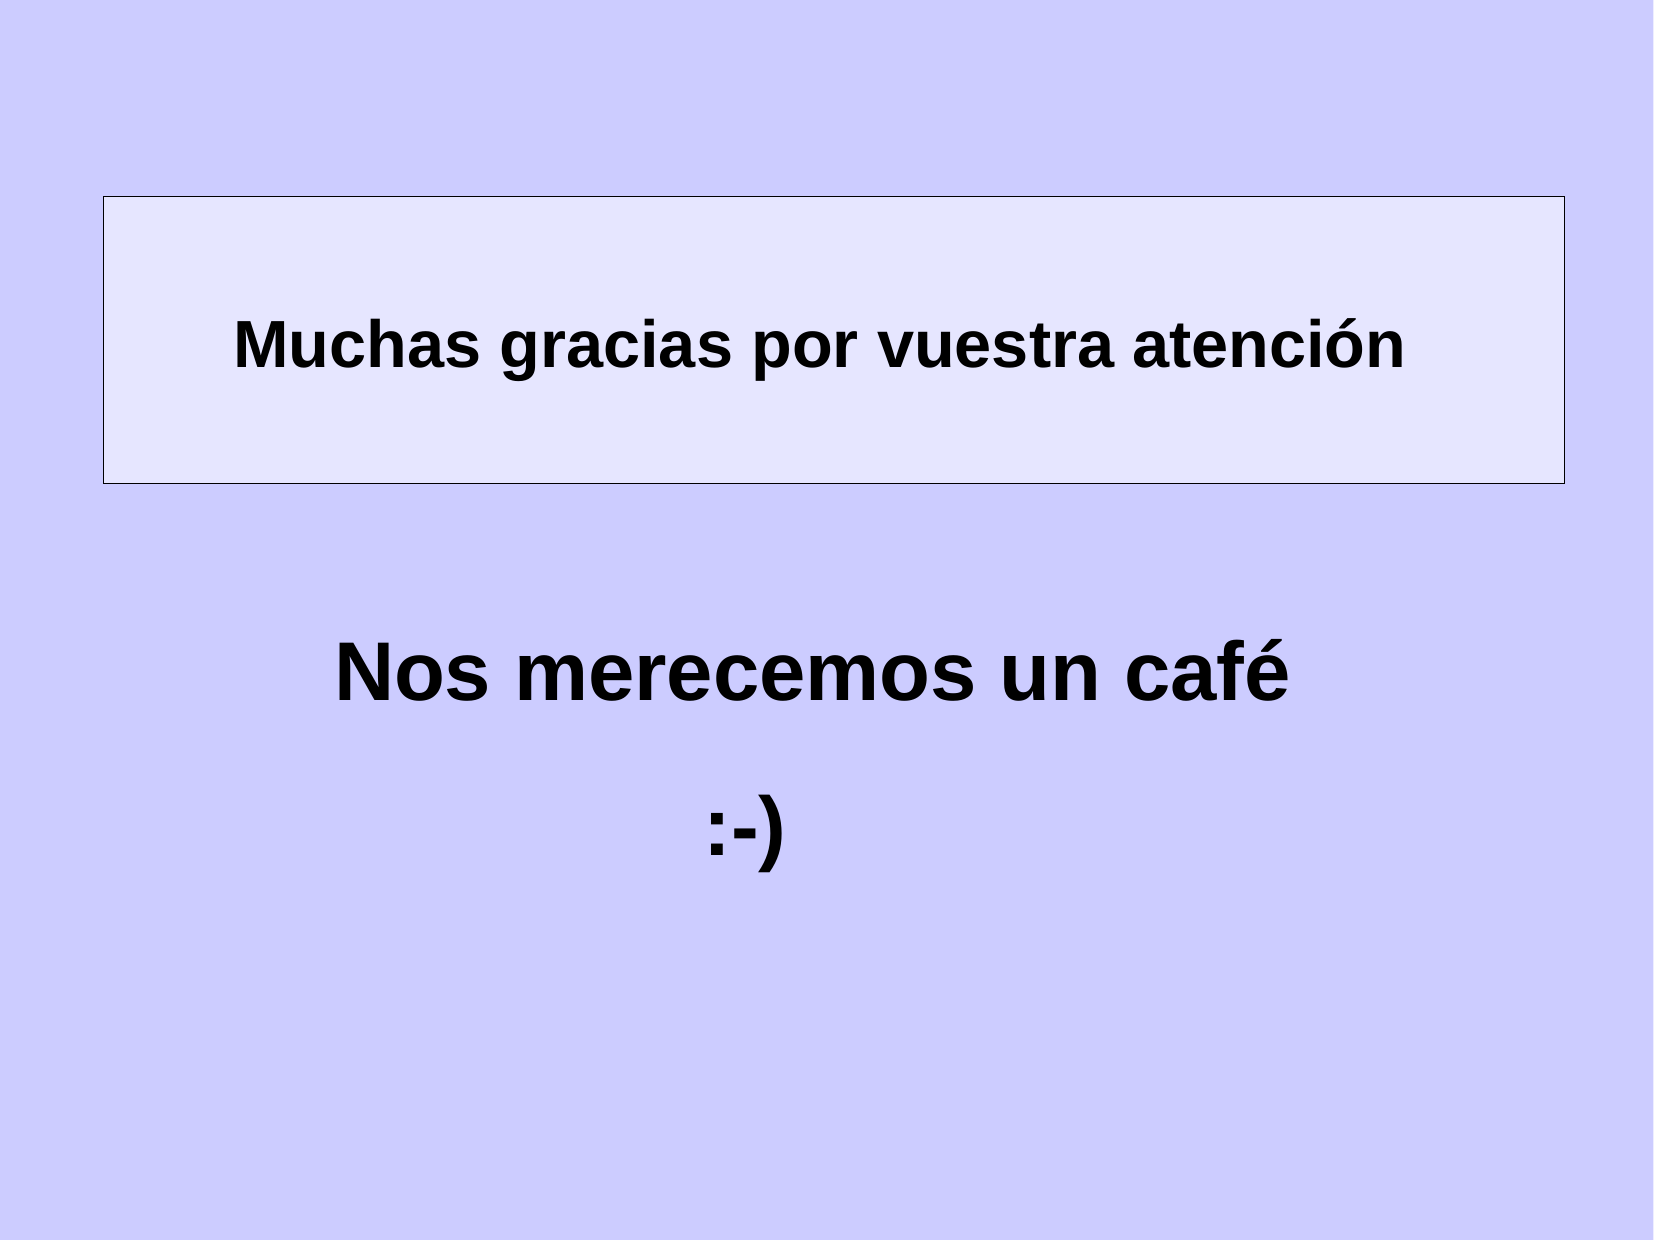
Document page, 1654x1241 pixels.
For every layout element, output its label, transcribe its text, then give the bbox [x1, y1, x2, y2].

text_box [103, 455, 1565, 484]
text_box :-) [703, 780, 829, 874]
text_box Nos merecemos un café [334, 625, 1292, 719]
text_box [103, 196, 1565, 233]
title Muchas gracias por vuestra atención [63, 233, 1578, 455]
